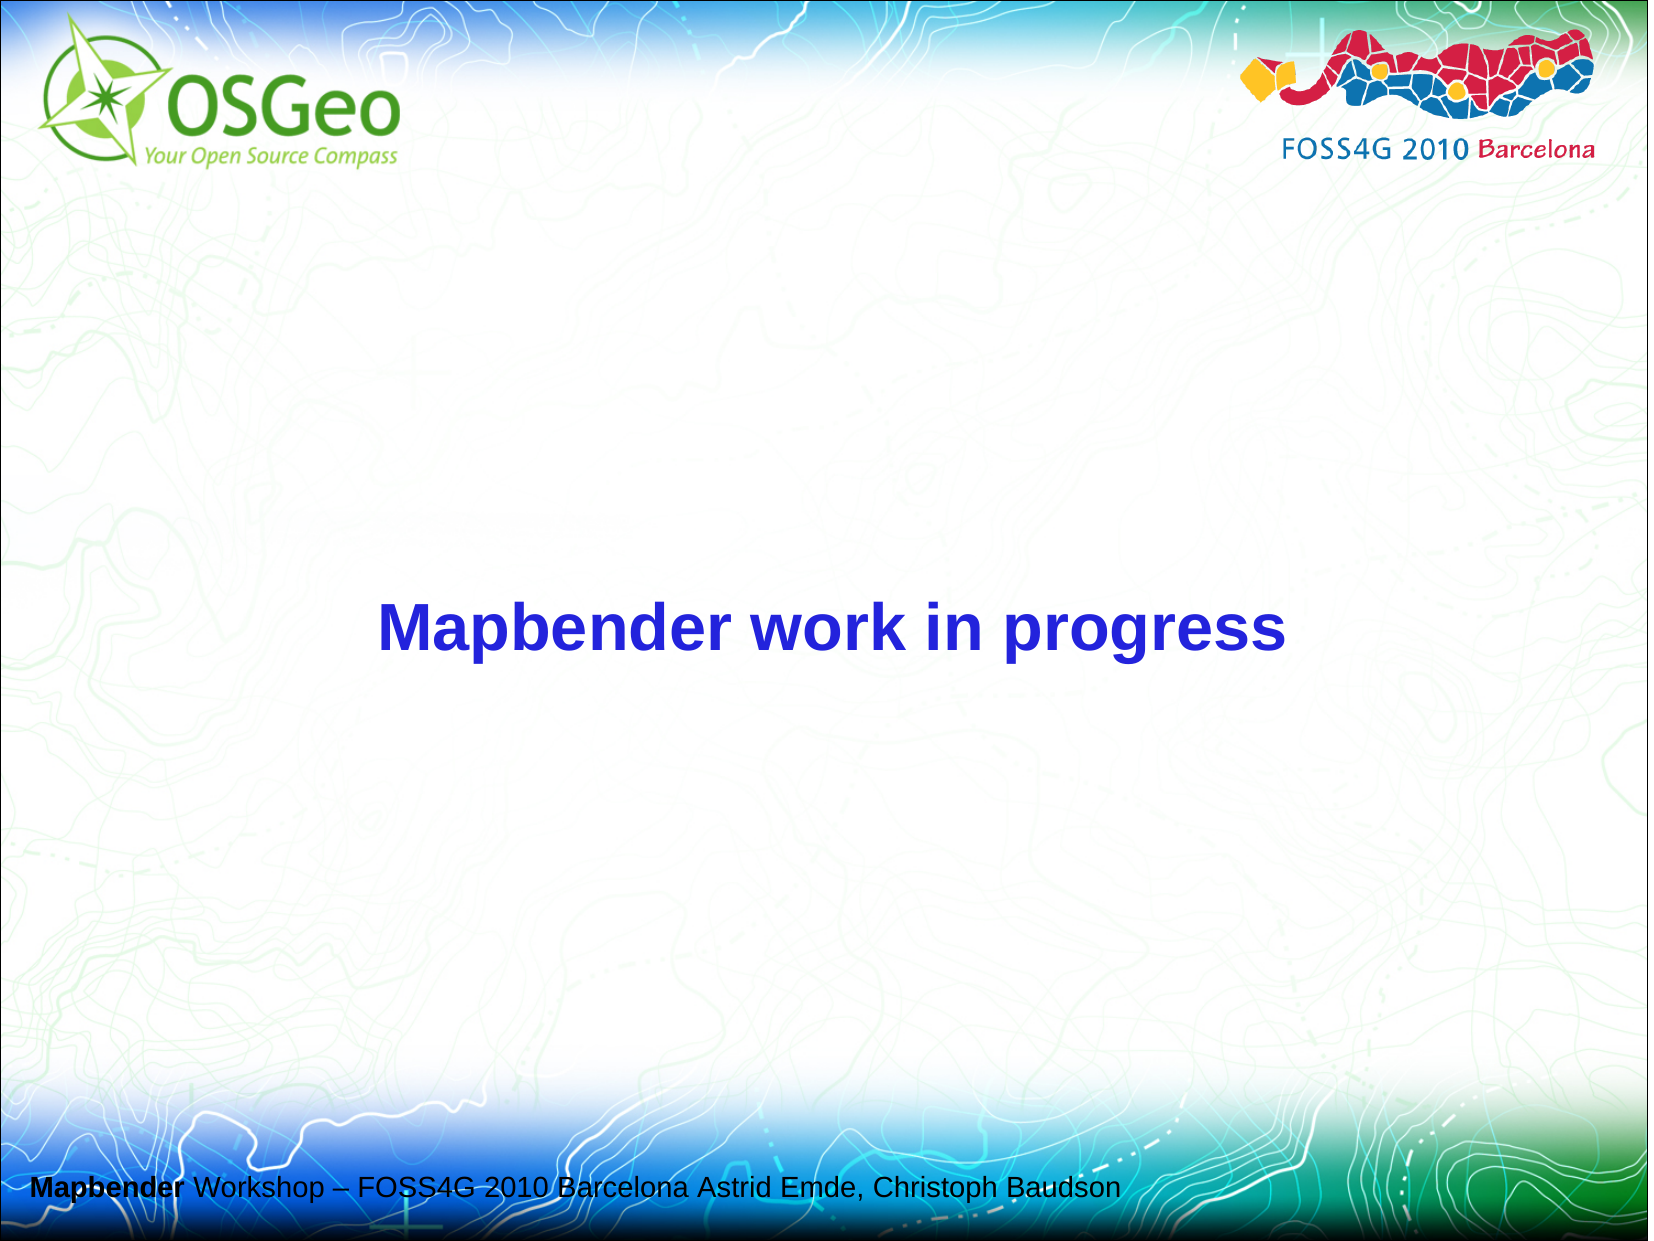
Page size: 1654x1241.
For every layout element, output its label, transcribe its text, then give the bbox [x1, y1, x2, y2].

title Mapbender work in progress [88, 561, 1577, 694]
picture [1, 1, 1647, 1240]
